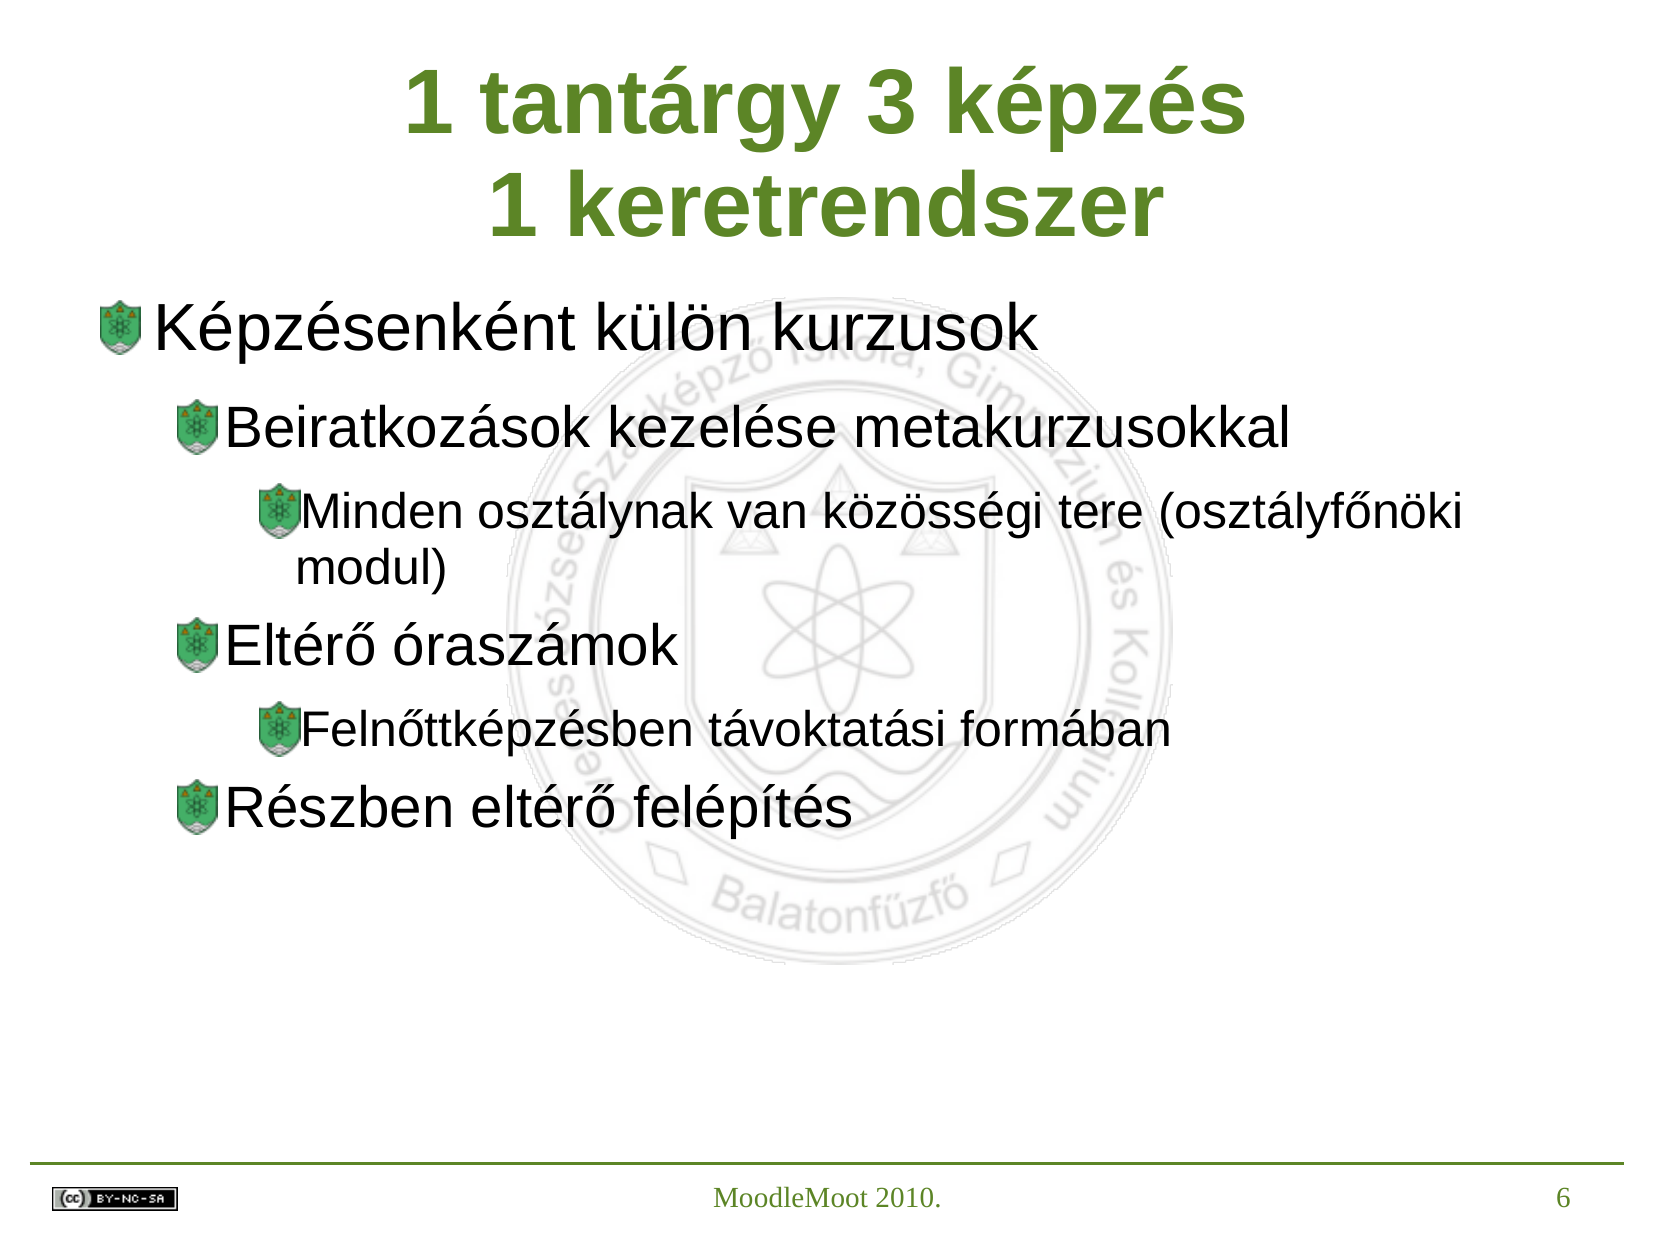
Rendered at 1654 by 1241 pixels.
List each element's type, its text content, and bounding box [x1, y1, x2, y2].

title 1 tantárgy 3 képzés 1 keretrendszer [82, 49, 1571, 257]
list Képzésenként külön kurzusok Beiratkozások kezelése metakurzusokkal Minden osztálynak van közösségi tere (osztályfőnöki modul) Eltérő óraszámok Felnőttképzésben távoktatási formában Részben eltérő felépítés [82, 290, 1571, 1109]
picture [52, 1187, 178, 1211]
